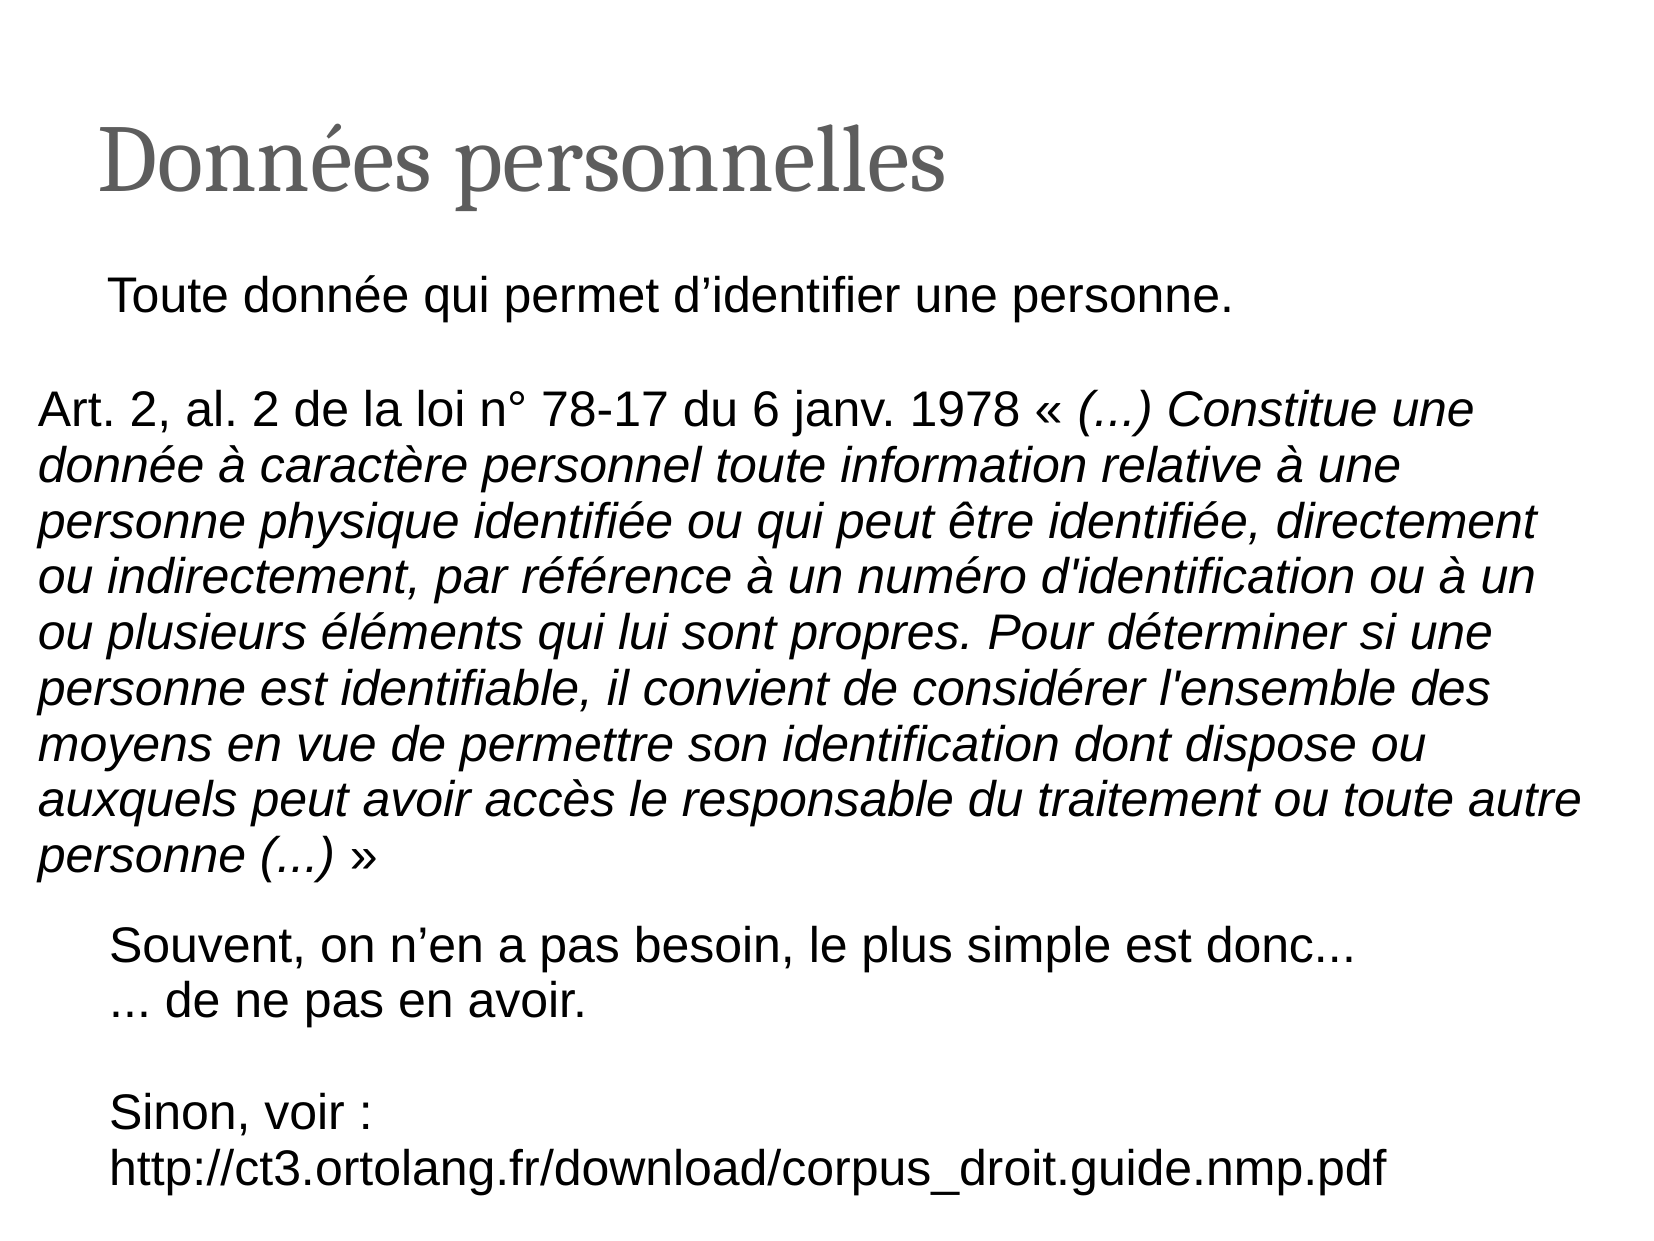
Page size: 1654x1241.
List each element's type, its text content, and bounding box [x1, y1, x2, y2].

text_box Souvent, on n’en a pas besoin, le plus simple est donc... ... de ne pas en avoir. Sinon, voir : http://ct3.ortolang.fr/download/corpus_droit.guide.nmp.pdf [94, 909, 1536, 1204]
text_box Toute donnée qui permet d’identifier une personne. [92, 259, 1583, 374]
text_box Art. 2, al. 2 de la loi n° 78-17 du 6 janv. 1978 « (...) Constitue une donnée à caractère personnel toute information relative à une personne physique identifiée ou qui peut être identifiée, directement ou indirectement, par référence à un numéro d'identification ou à un ou plusieurs éléments qui lui sont propres. Pour déterminer si une personne est identifiable, il convient de considérer l'ensemble des moyens en vue de permettre son identification dont dispose ou auxquels peut avoir accès le responsable du traitement ou toute autre personne (...) » [23, 374, 1607, 891]
title Données personnelles [82, 49, 1571, 257]
